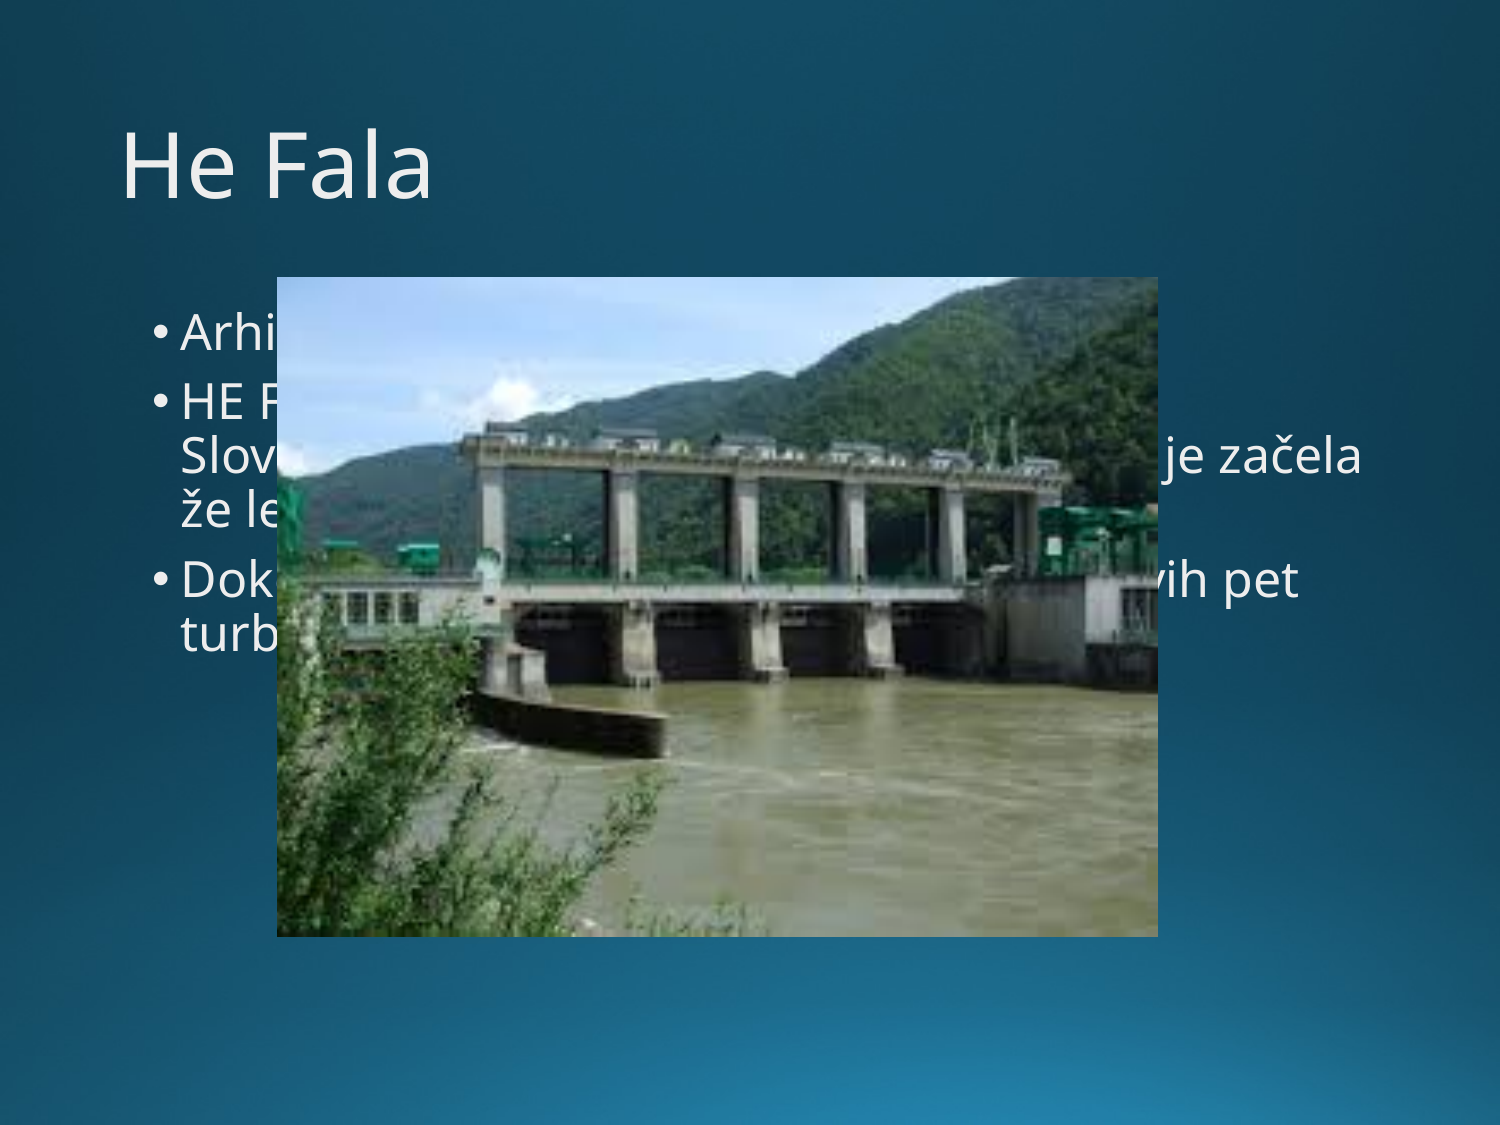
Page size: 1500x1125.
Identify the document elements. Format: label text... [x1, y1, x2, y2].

title He Fala [103, 59, 1397, 278]
list Arhitekt je bil Emil Feasch . HE Fala je najstarejša hidroelektrarna na Slovenskem delu Drave. Njena gradnja se je začela že leta 1913. Dokončali pa so jo 1918, ko so pognali prvih pet turbin. [137, 299, 1397, 1014]
picture [0, 0, 1500, 1125]
